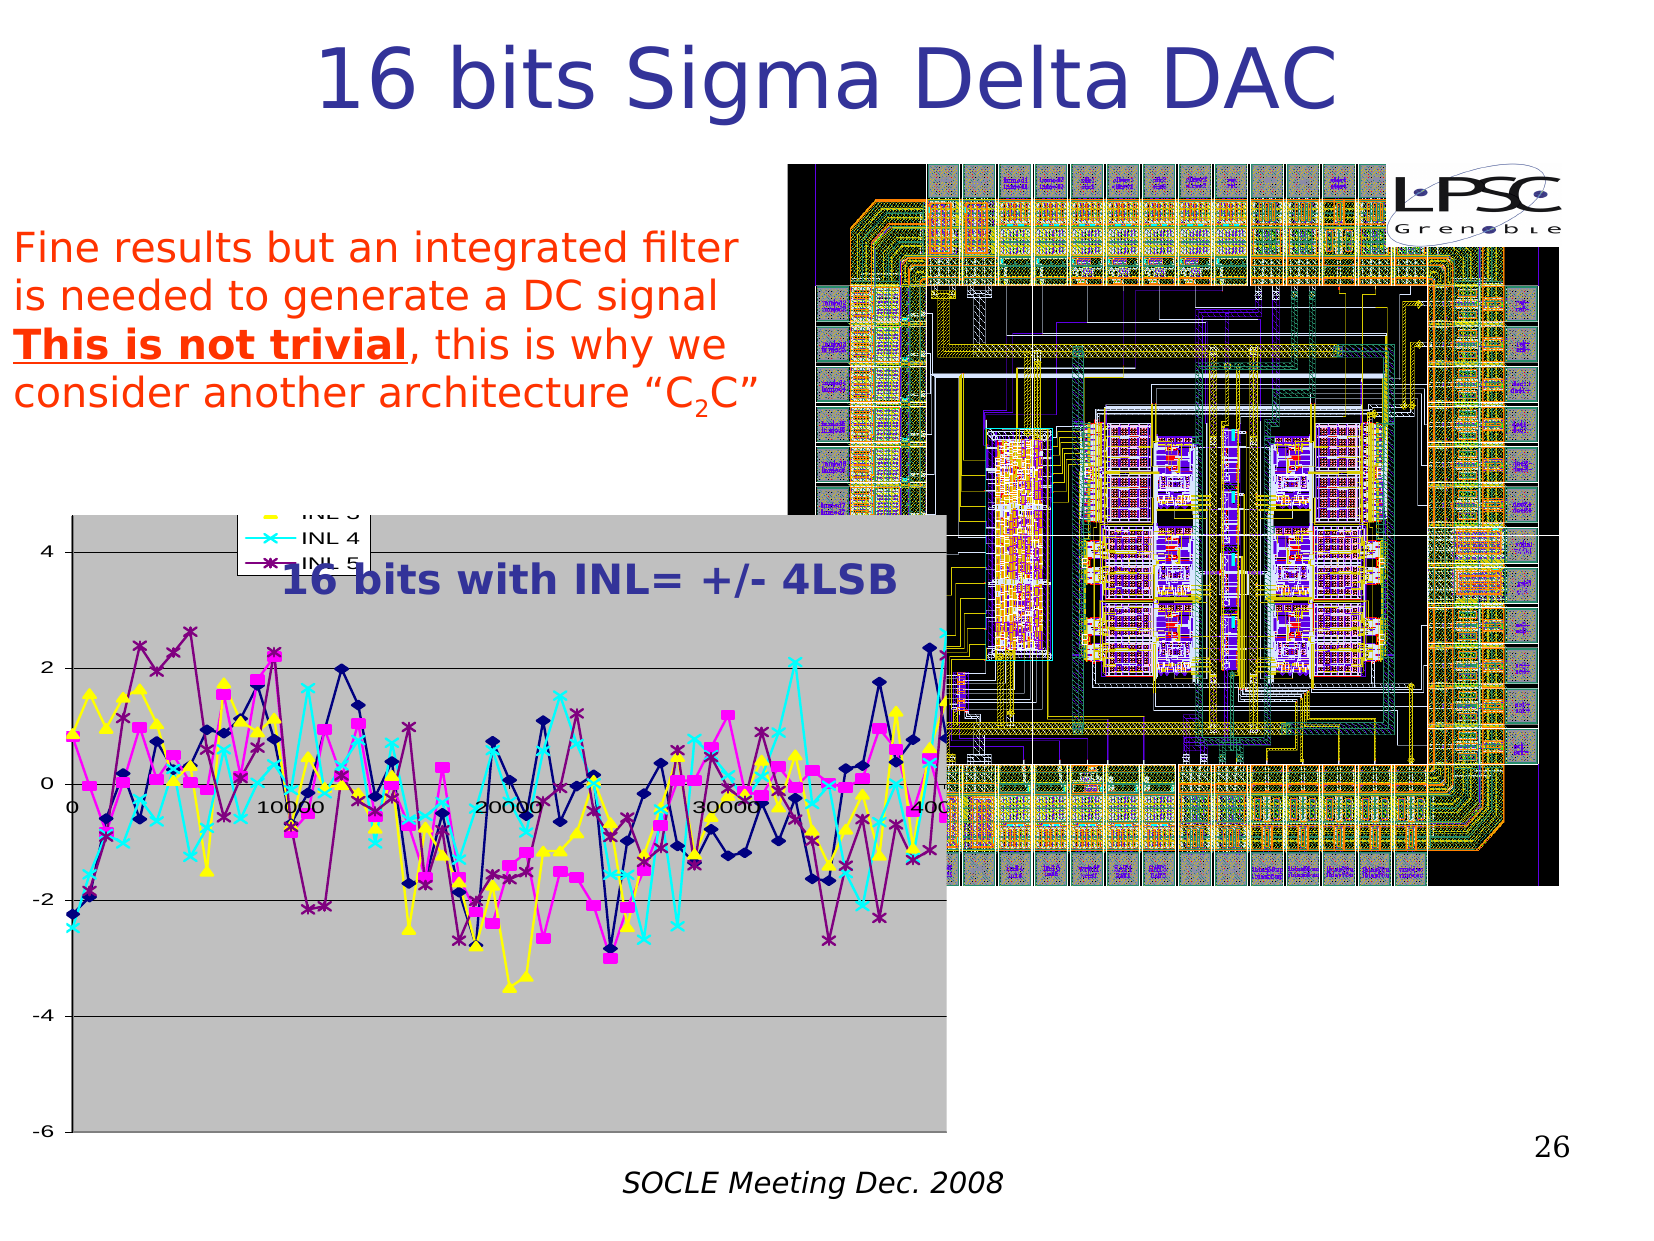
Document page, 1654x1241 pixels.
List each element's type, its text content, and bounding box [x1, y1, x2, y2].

title 16 bits Sigma Delta DAC [82, 15, 1571, 144]
picture [0, 163, 1562, 1166]
text_box Fine results but an integrated filter is needed to generate a DC signal This is not trivial, this is why we consider another architecture “C2C” [0, 216, 775, 432]
text_box 16 bits with INL= +/- 4LSB [265, 548, 914, 613]
